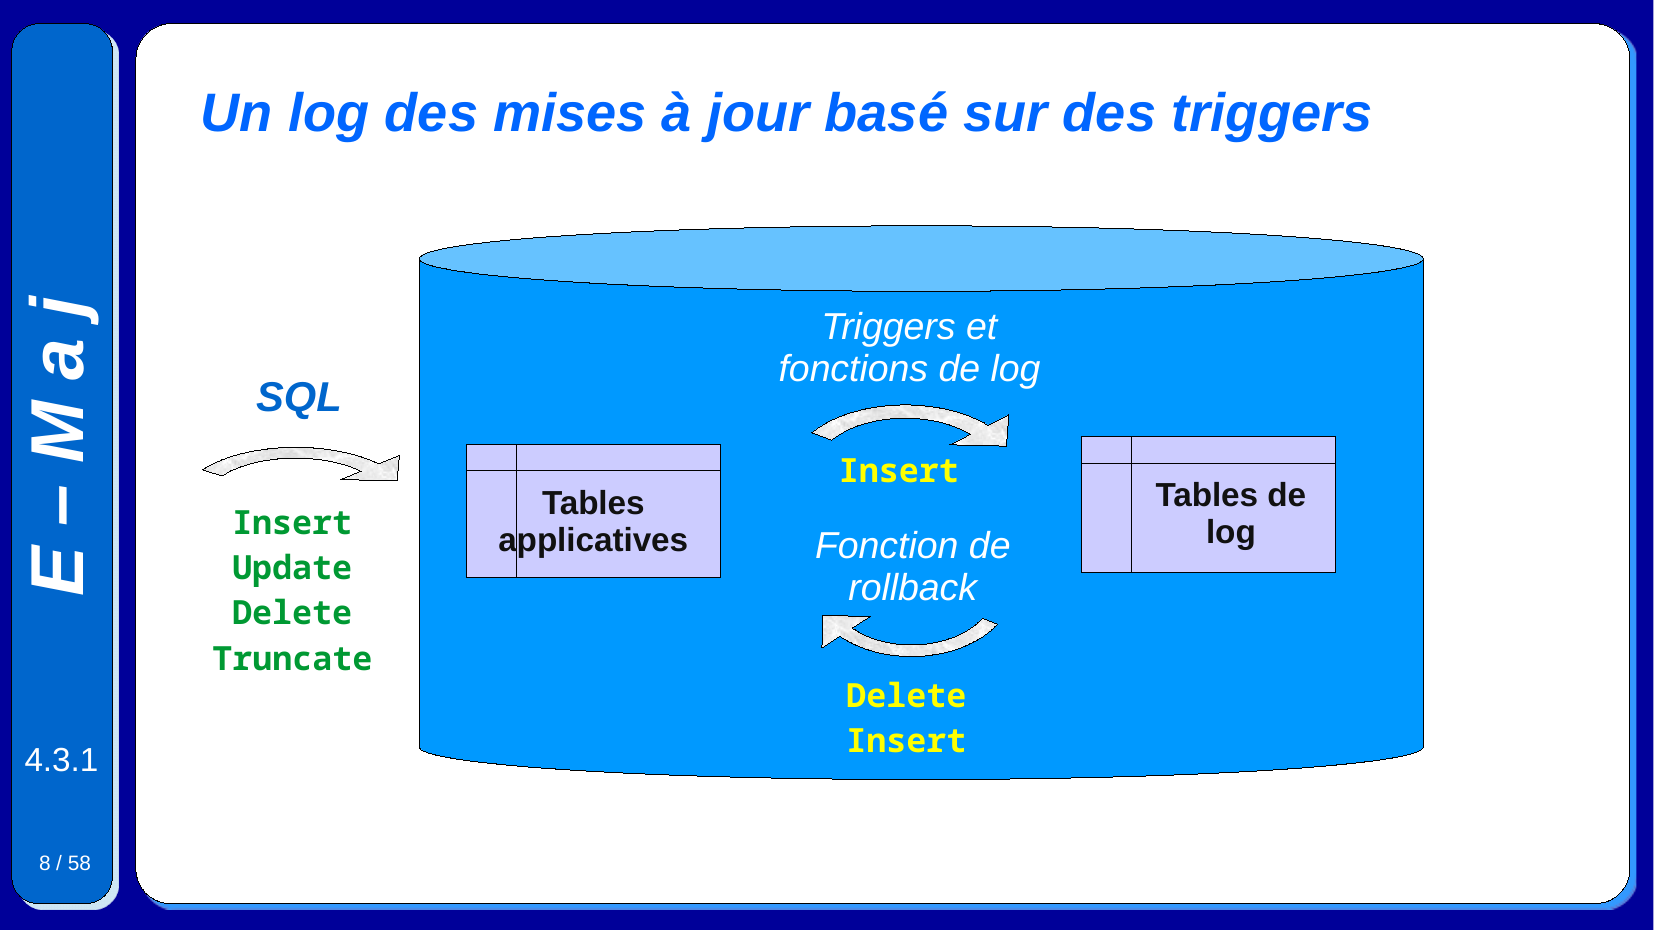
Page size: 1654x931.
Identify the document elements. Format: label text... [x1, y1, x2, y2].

title Un log des mises à jour basé sur des triggers [200, 34, 1575, 191]
text_box Insert [817, 439, 981, 494]
text_box Tables de log [1138, 468, 1323, 561]
text_box [202, 447, 400, 481]
text_box [419, 260, 1424, 780]
text_box Delete Insert [802, 664, 1010, 759]
text_box Insert Update Delete Truncate [183, 491, 402, 661]
text_box Fonction de rollback [755, 516, 1070, 616]
text_box Triggers et fonctions de log [761, 298, 1058, 398]
text_box SQL [194, 366, 404, 428]
text_box Tables applicatives [448, 476, 739, 569]
